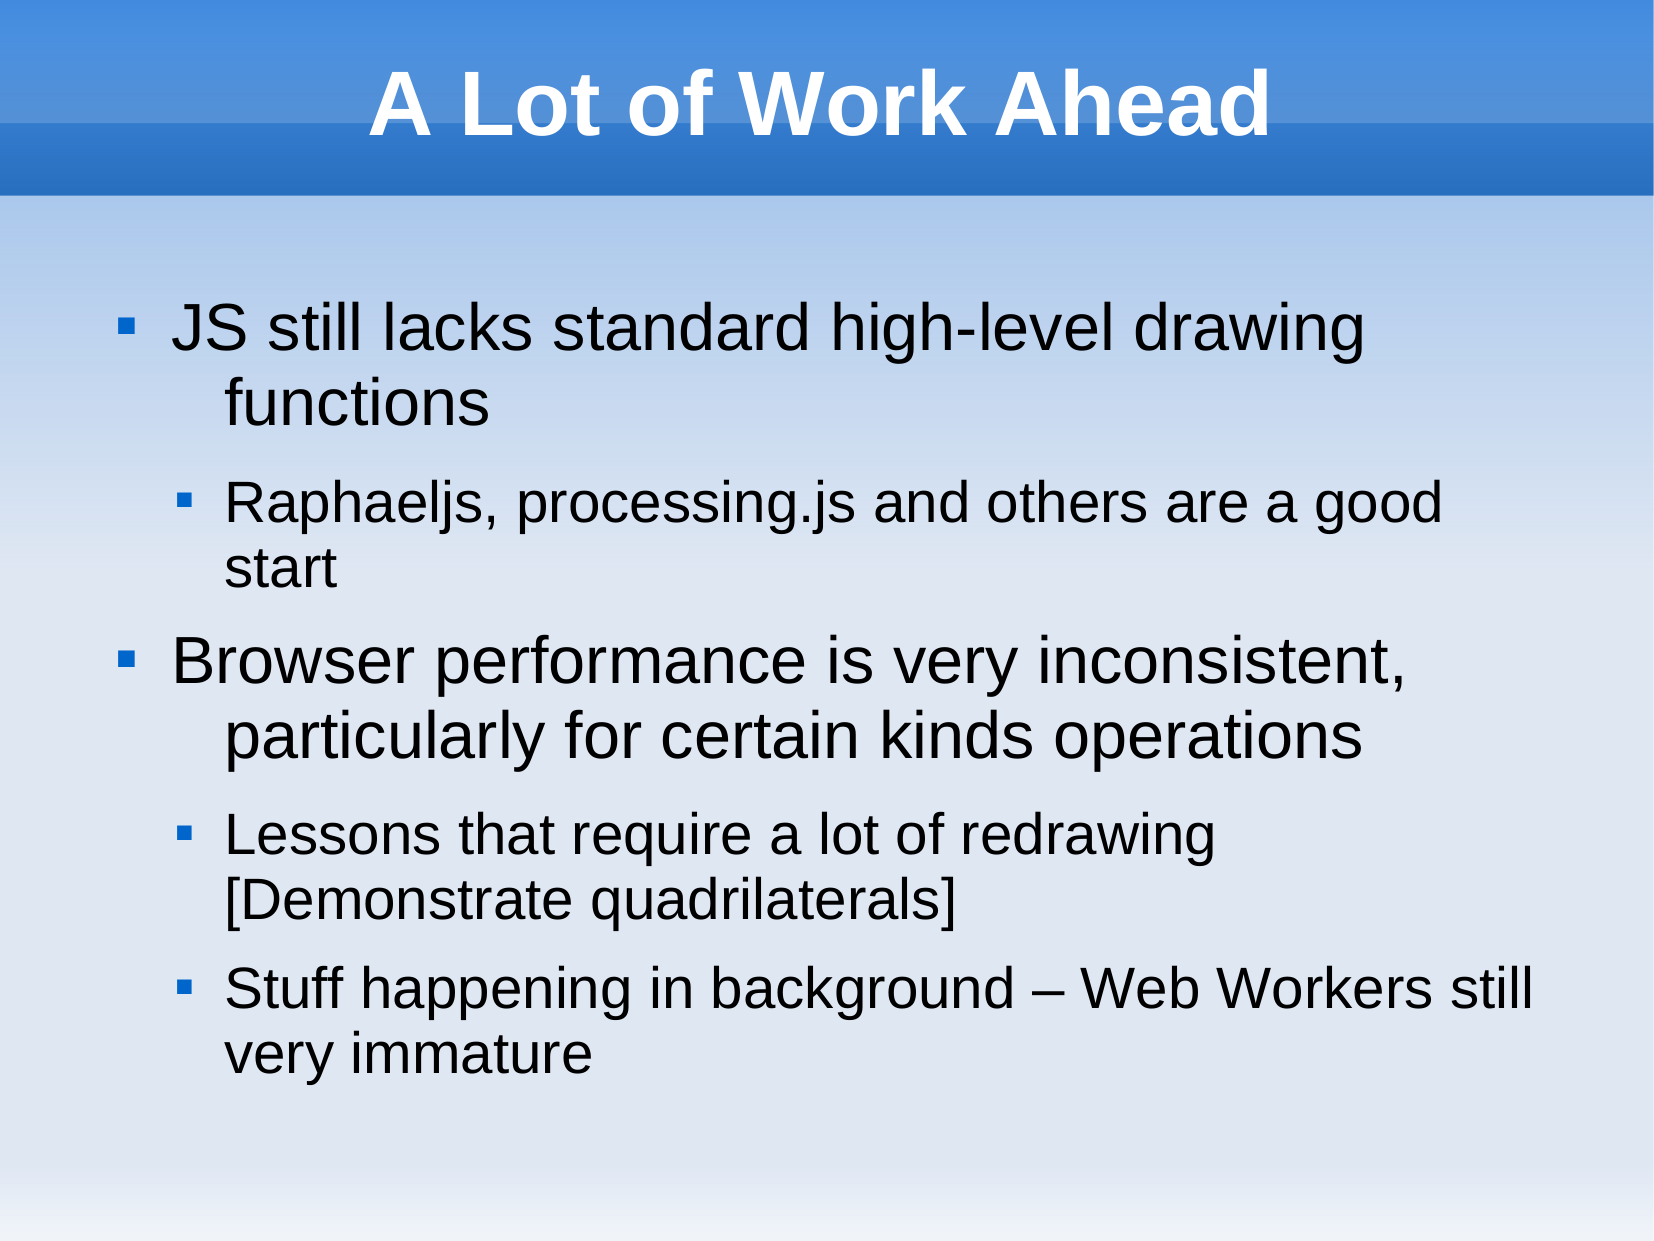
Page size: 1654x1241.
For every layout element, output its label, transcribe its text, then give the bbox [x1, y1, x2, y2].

picture [0, 0, 1654, 1241]
list JS still lacks standard high-level drawing functions Raphaeljs, processing.js and others are a good start Browser performance is very inconsistent, particularly for certain kinds operations Lessons that require a lot of redrawing [Demonstrate quadrilaterals] Stuff happening in background – Web Workers still very immature [82, 290, 1571, 1109]
title A Lot of Work Ahead [76, 0, 1565, 208]
